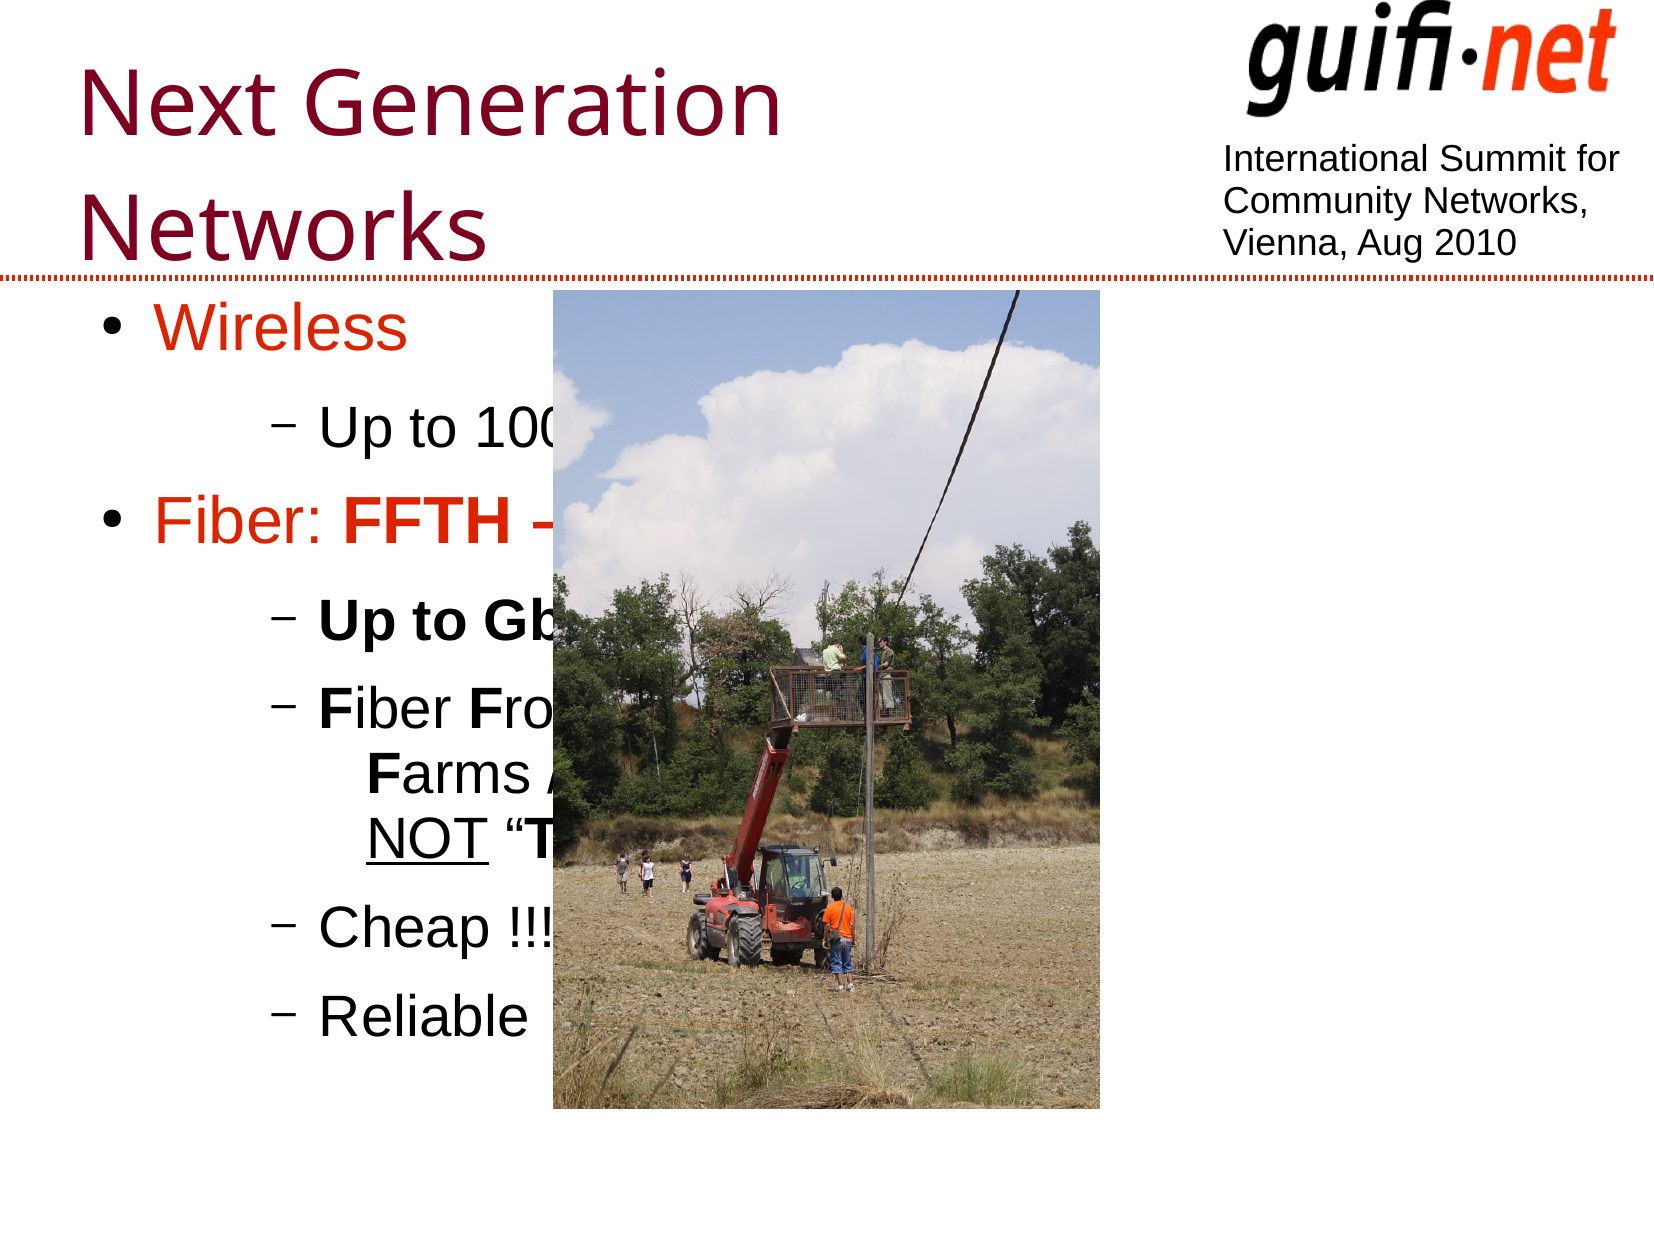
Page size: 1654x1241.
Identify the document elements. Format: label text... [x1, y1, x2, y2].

picture [1240, 0, 1625, 119]
title Next Generation Networks [76, 55, 1093, 270]
picture [417, 290, 1482, 1109]
list Wireless Up to 100s Mb/s Fiber: FFTH – FFTF Up to Gb/s !!! Fiber From The Farms / Houses, NOT “To”... Cheap !!! Reliable [82, 290, 809, 1147]
